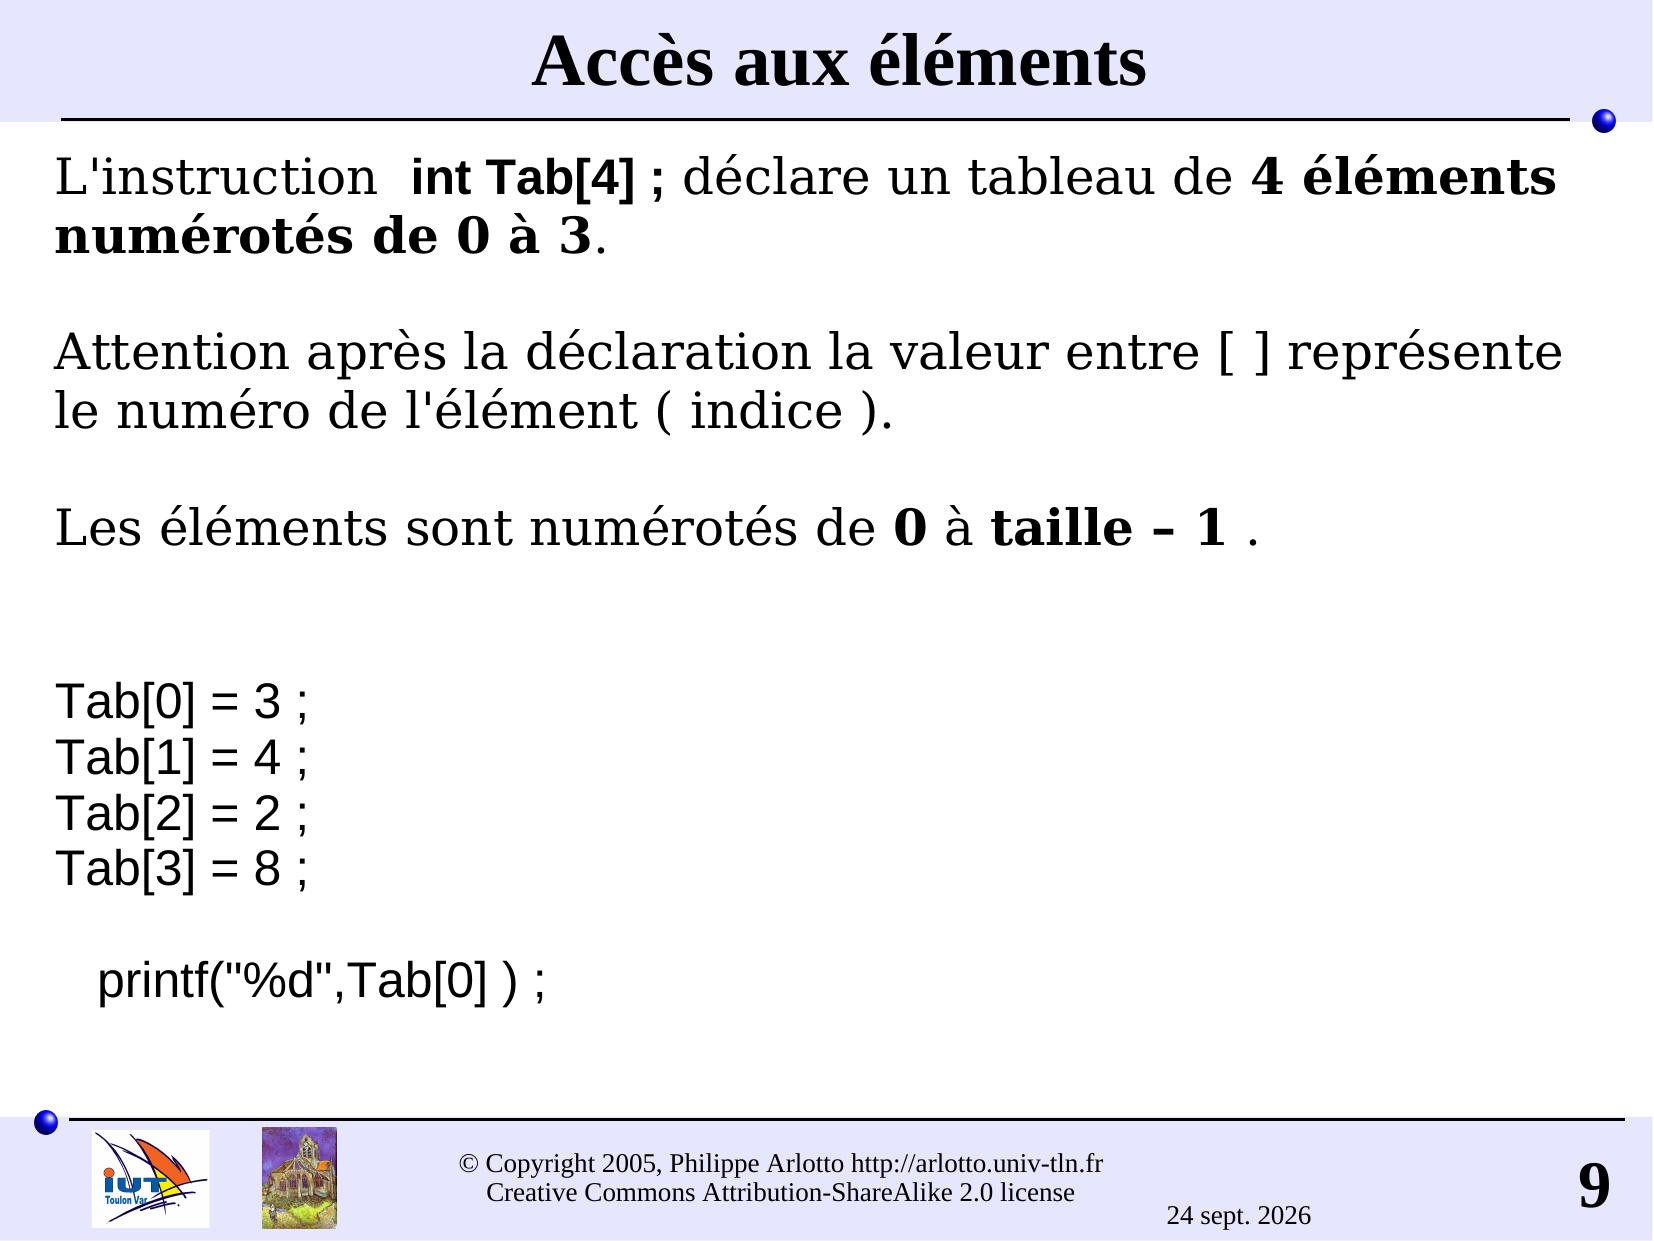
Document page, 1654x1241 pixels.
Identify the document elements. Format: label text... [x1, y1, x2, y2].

title Accès aux éléments [95, 11, 1585, 110]
picture [262, 1127, 337, 1229]
text_box L'instruction int Tab[4] ; déclare un tableau de 4 éléments numérotés de 0 à 3. Attention après la déclaration la valeur entre [ ] représente le numéro de l'élément ( indice ). Les éléments sont numérotés de 0 à taille – 1 . Tab[0] = 3 ; Tab[1] = 4 ; Tab[2] = 2 ; Tab[3] = 8 ; printf("%d",Tab[0] ) ; [55, 147, 1565, 1125]
